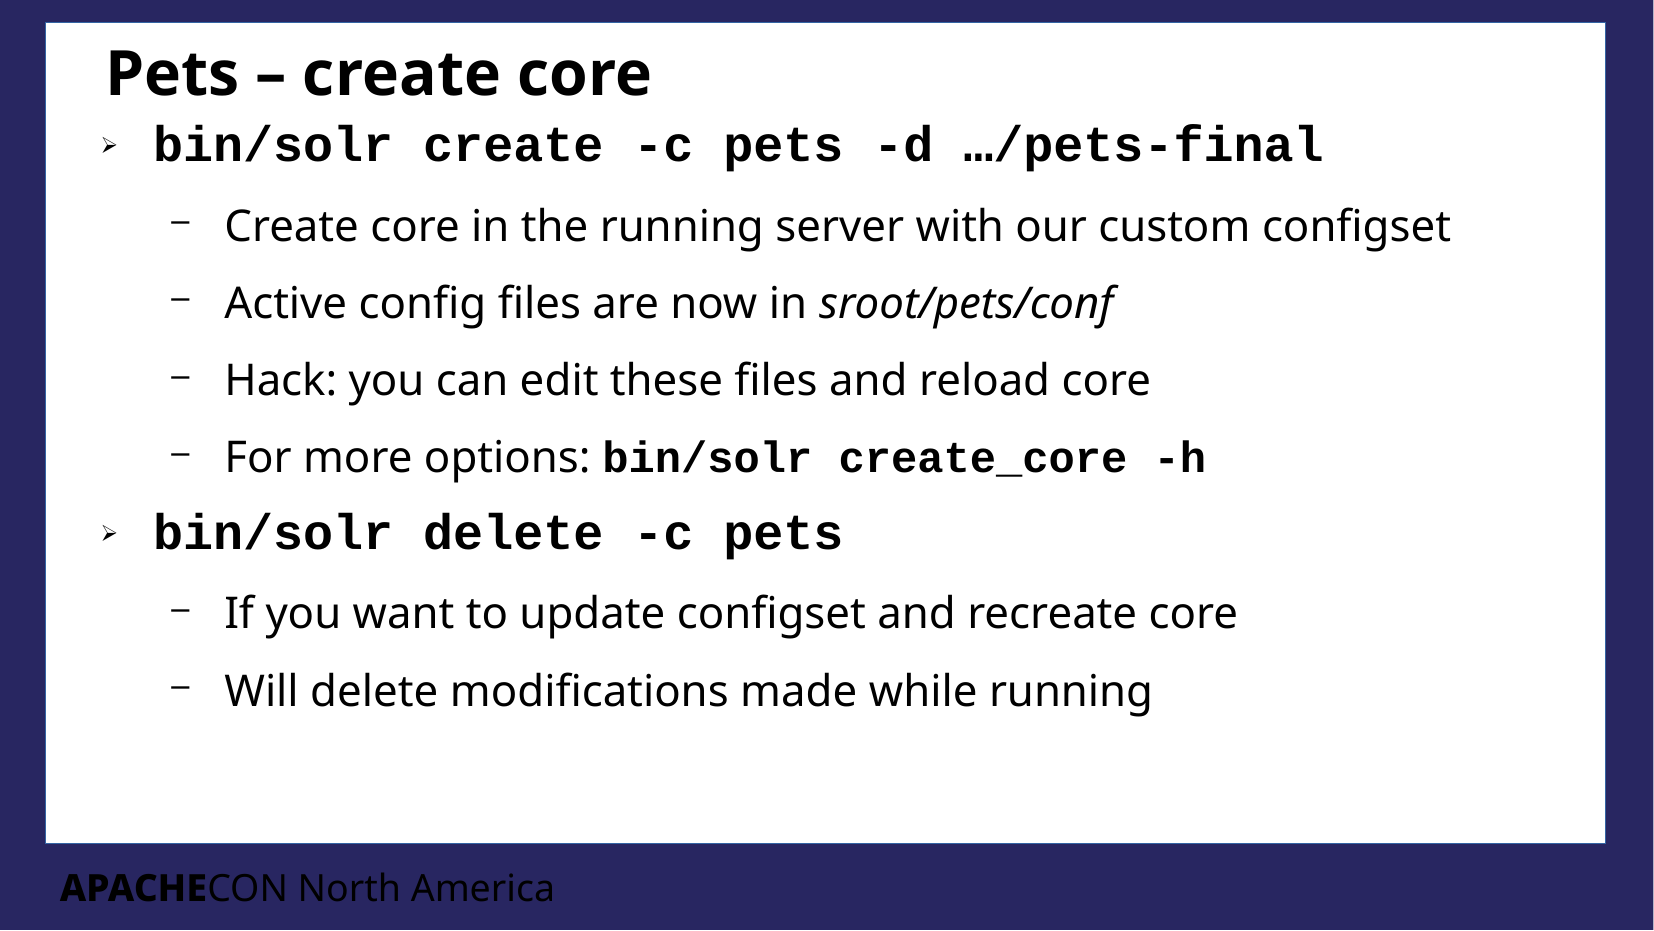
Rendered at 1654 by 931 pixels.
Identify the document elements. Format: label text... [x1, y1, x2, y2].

title Pets – create core [105, 32, 1546, 110]
list bin/solr create -c pets -d …/pets-final Create core in the running server with our custom configset Active config files are now in sroot/pets/conf Hack: you can edit these files and reload core For more options: bin/solr create_core -h bin/solr delete -c pets If you want to update configset and recreate core Will delete modifications made while running [82, 120, 1571, 757]
